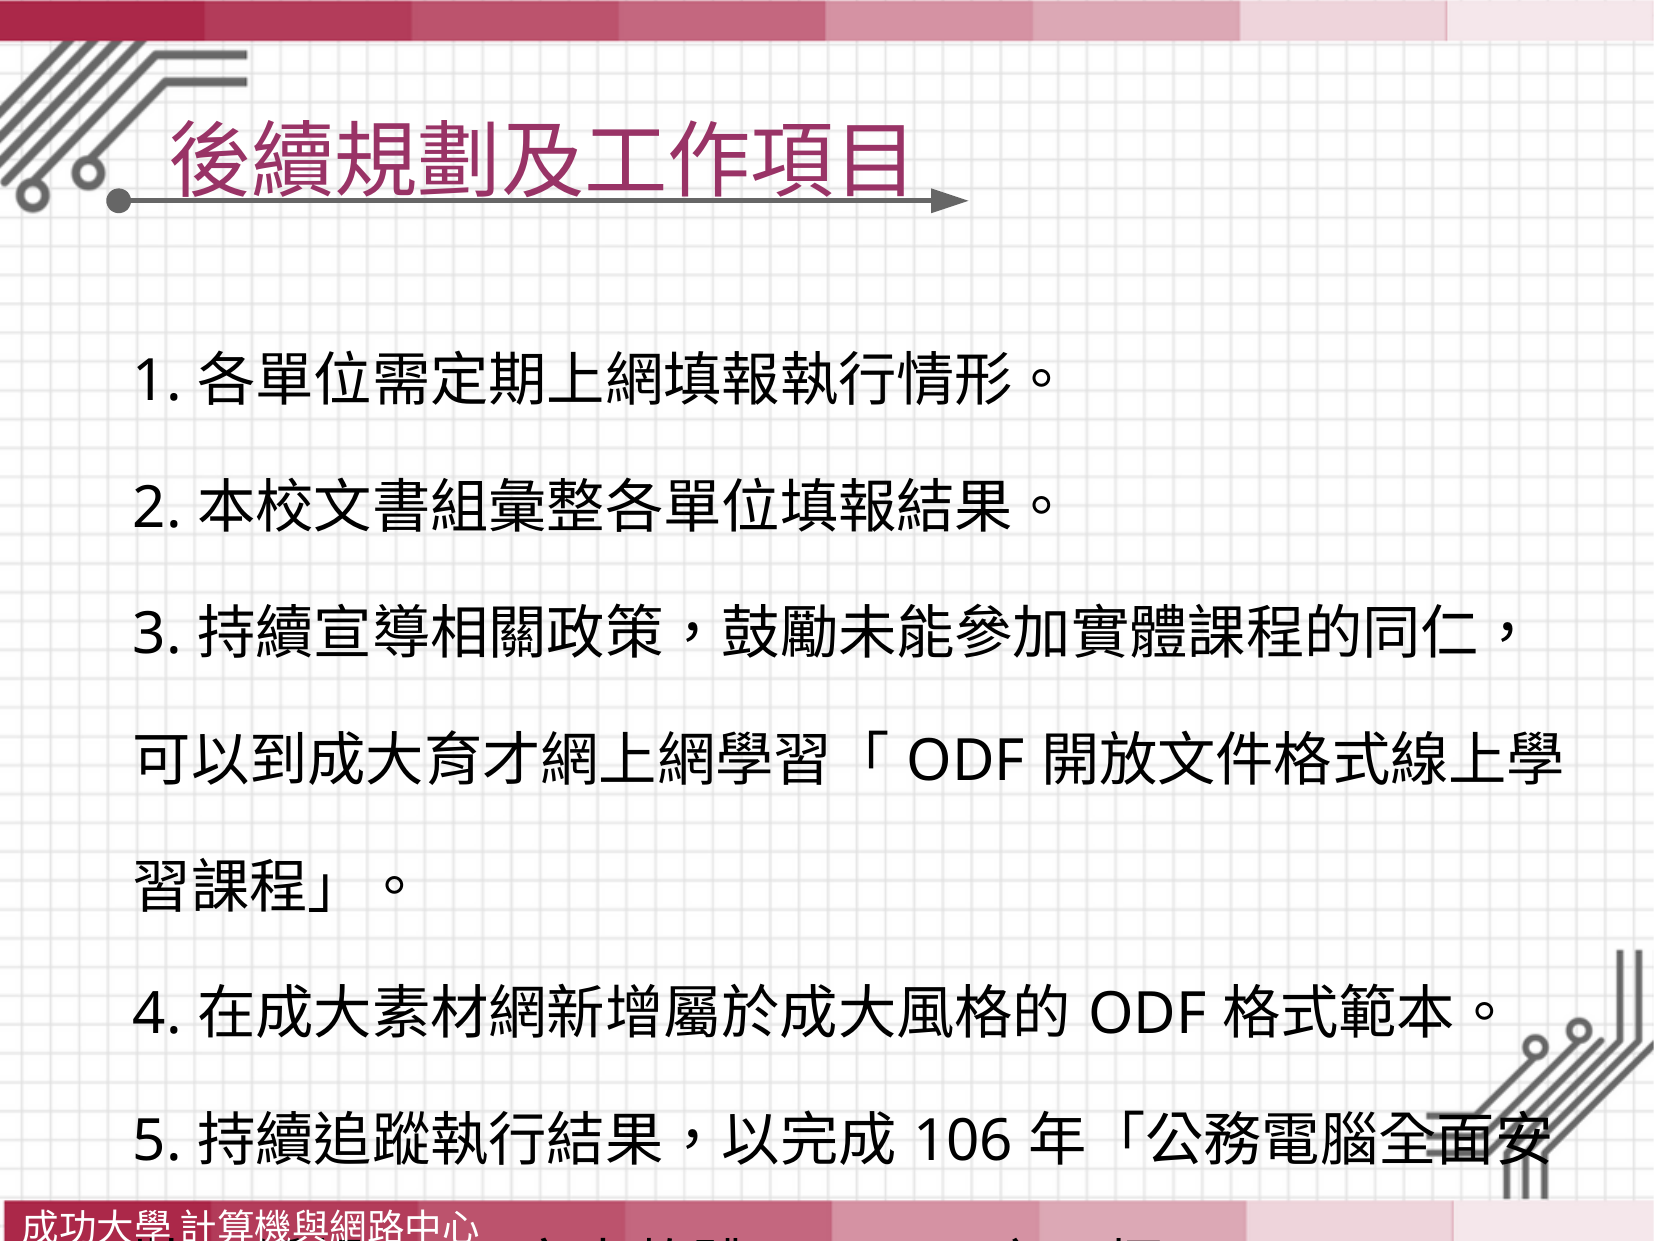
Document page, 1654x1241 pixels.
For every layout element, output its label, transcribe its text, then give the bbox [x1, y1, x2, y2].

picture [0, 0, 1654, 1241]
text_box 成功大學 計算機與網路中心 [6, 1190, 497, 1241]
text_box 1.各單位需定期上網填報執行情形。 2.本校文書組彙整各單位填報結果。 3.持續宣導相關政策，鼓勵未能參加實體課程的同仁，可以到成大育才網上網學習「ODF開放文件格式線上學習課程」。 4.在成大素材網新增屬於成大風格的ODF格式範本。 5.持續追蹤執行結果，以完成106年「公務電腦全面安裝可編輯ODF文書軟體」100%之目標。 [118, 283, 1595, 1156]
text_box 後續規劃及工作項目 [153, 203, 931, 213]
text_box 後續規劃及工作項目 [935, 201, 969, 213]
text_box 後續規劃及工作項目 [153, 87, 969, 200]
